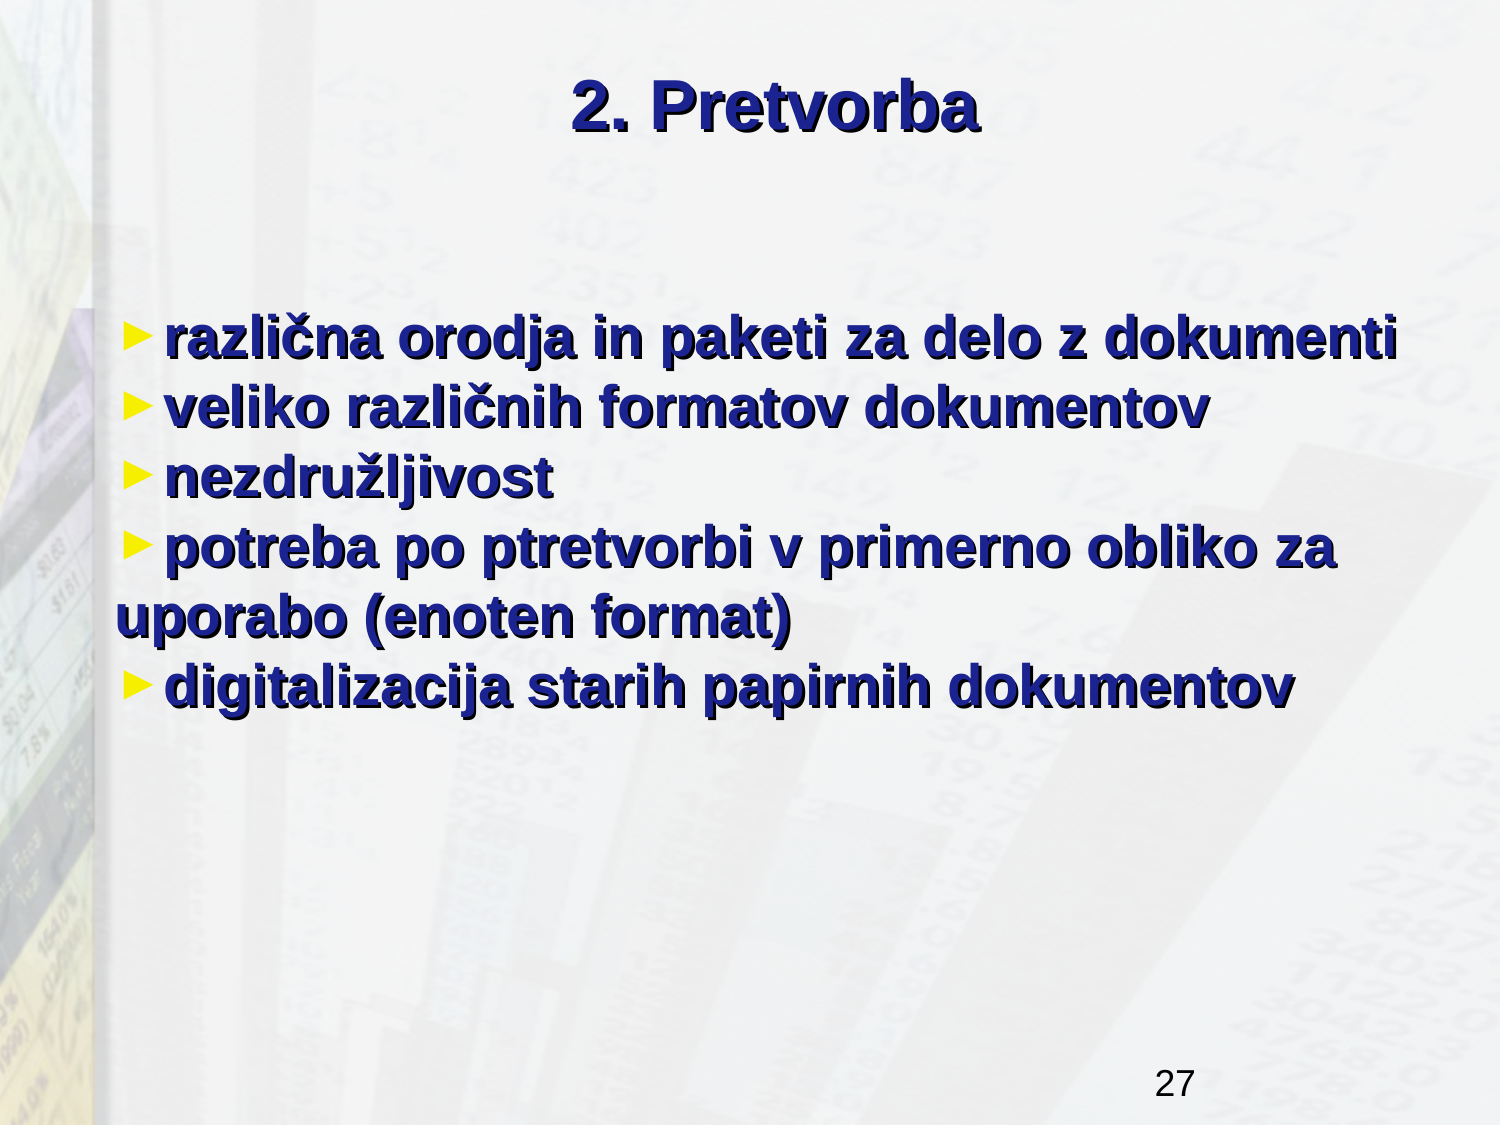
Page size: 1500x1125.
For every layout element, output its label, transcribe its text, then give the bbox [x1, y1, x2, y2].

list različna orodja in paketi za delo z dokumenti veliko različnih formatov dokumentov nezdružljivost potreba po ptretvorbi v primerno obliko za uporabo (enoten format) digitalizacija starih papirnih dokumentov [100, 290, 1447, 905]
title 2. Pretvorba [100, 7, 1451, 195]
picture [0, 0, 1500, 1125]
